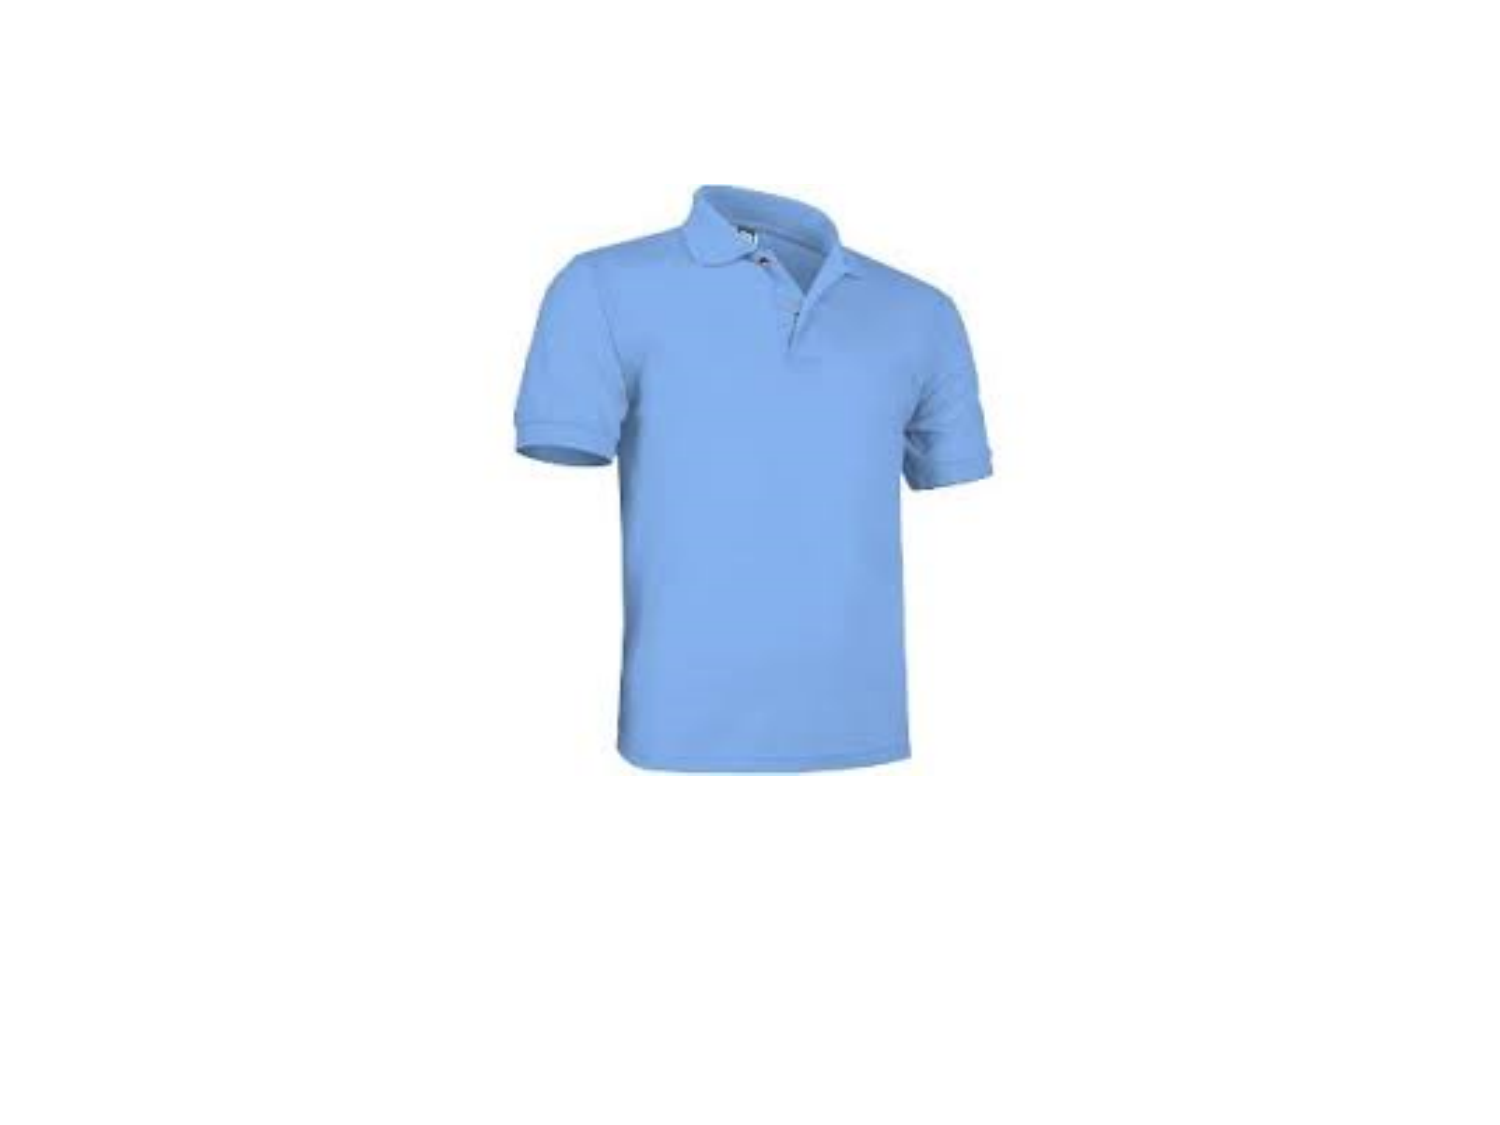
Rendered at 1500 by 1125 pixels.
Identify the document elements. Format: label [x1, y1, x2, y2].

picture [442, 184, 1069, 776]
